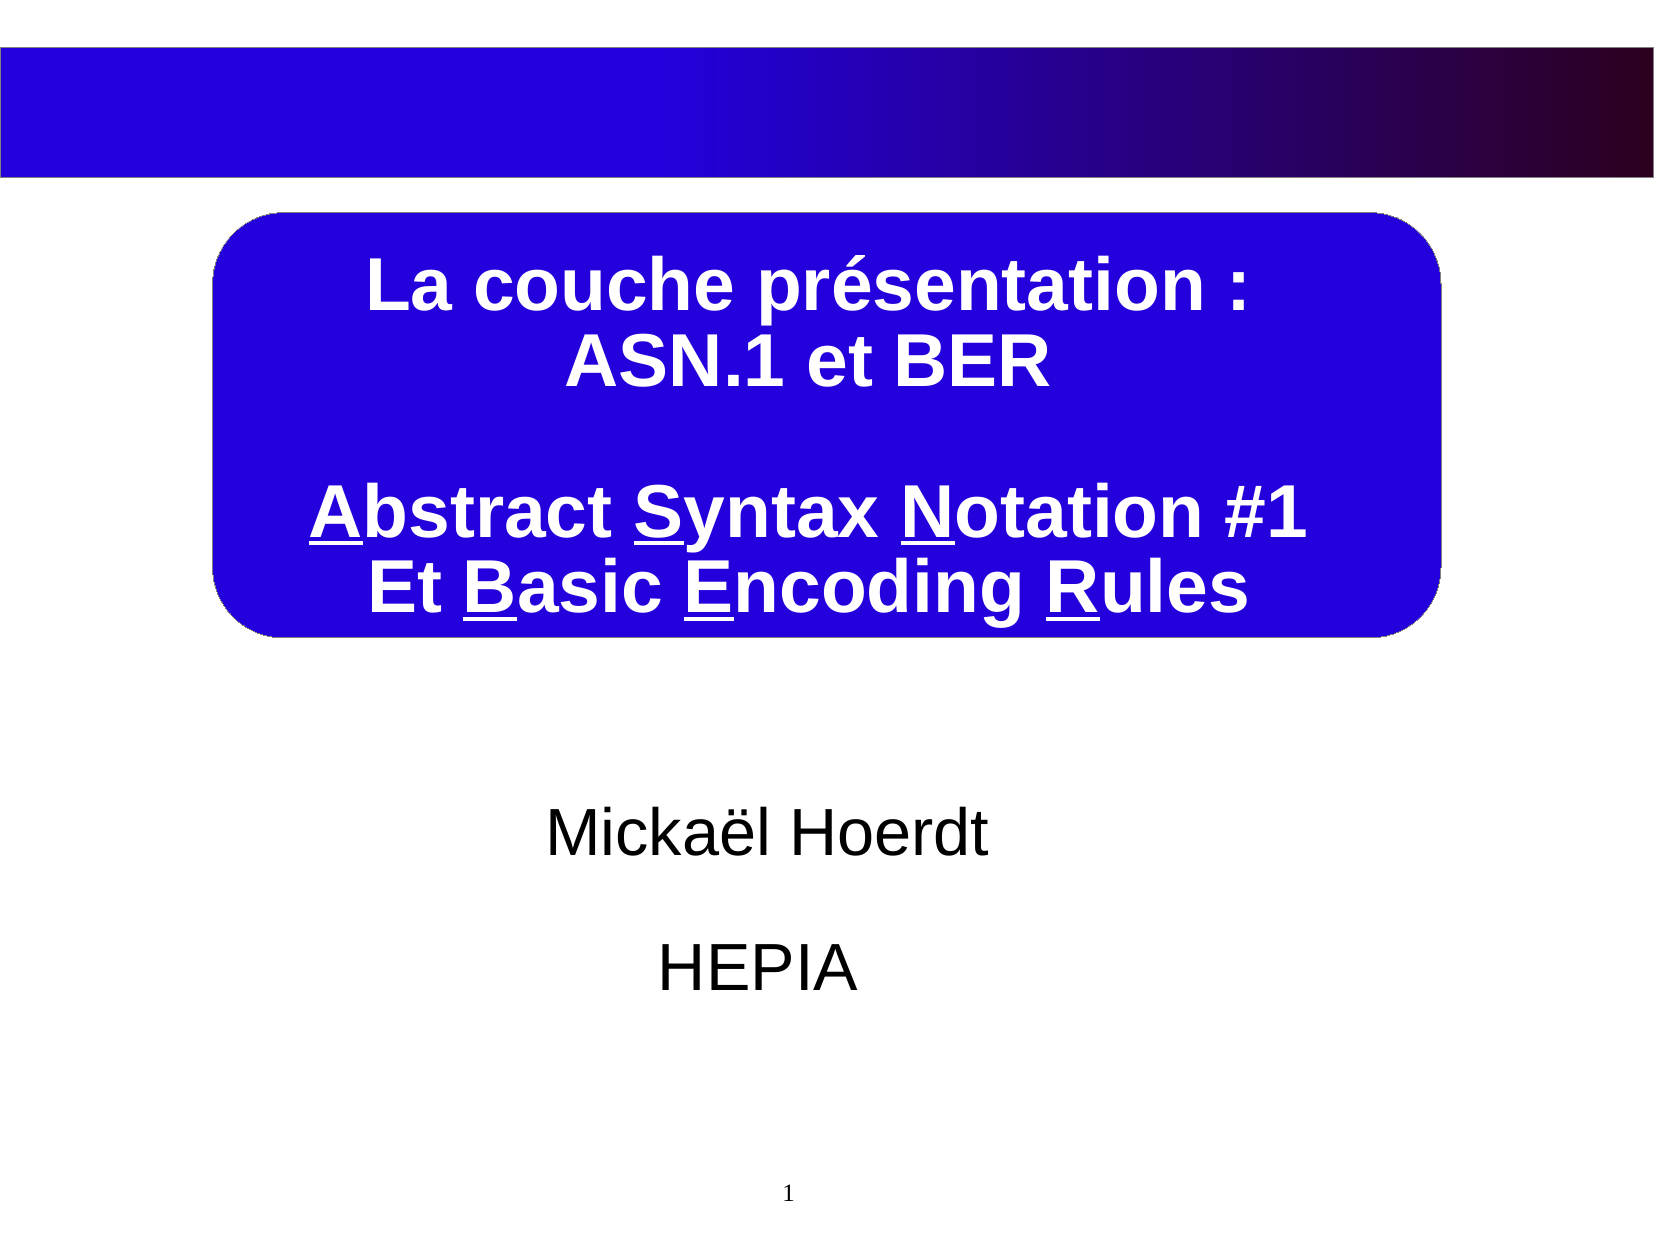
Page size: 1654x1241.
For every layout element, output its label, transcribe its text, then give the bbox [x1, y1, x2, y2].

text_box [216, 212, 1437, 259]
text_box La couche présentation : ASN.1 et BER Abstract Syntax Notation #1 Et Basic Encoding Rules [140, 259, 1477, 604]
list Mickaël Hoerdt HEPIA [40, 587, 1454, 1197]
